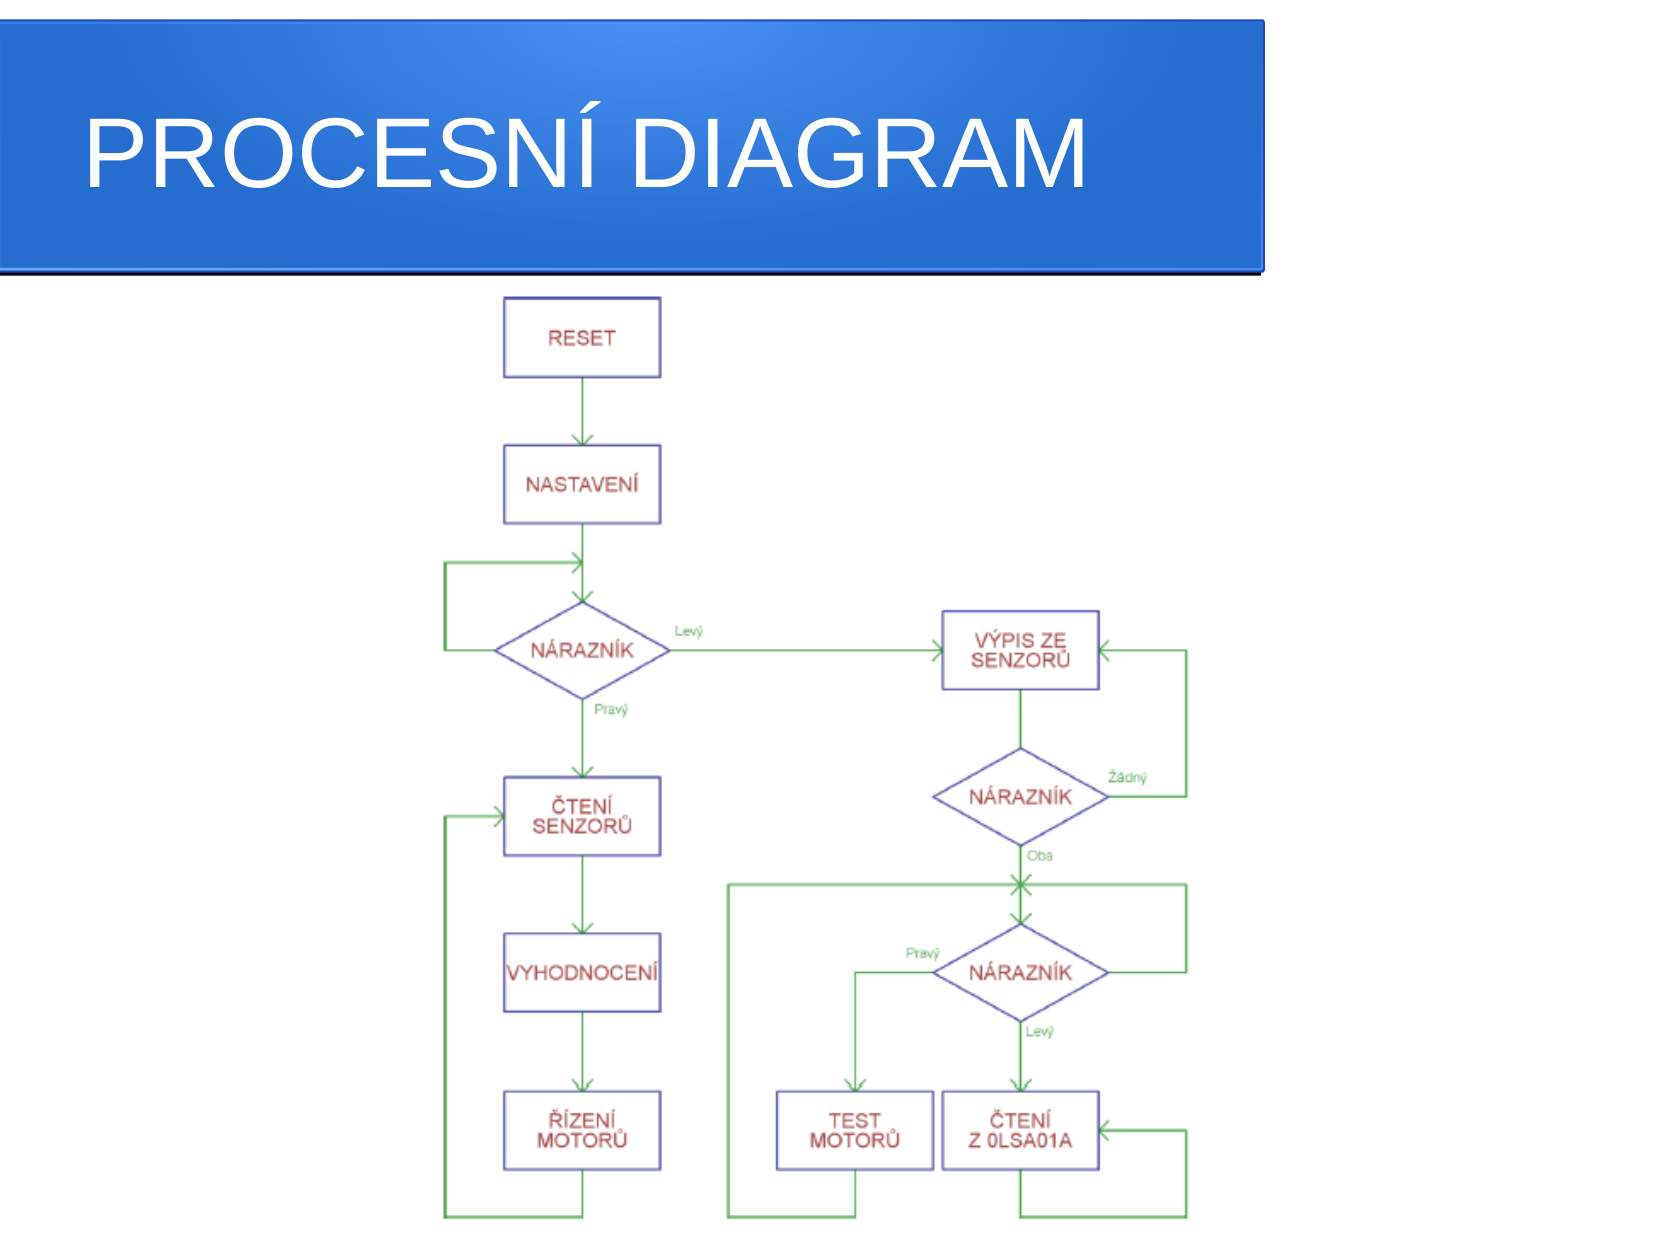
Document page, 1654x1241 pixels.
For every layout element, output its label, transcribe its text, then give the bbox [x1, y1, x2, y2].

picture [437, 290, 1194, 1226]
title PROCESNÍ DIAGRAM [82, 49, 1250, 257]
